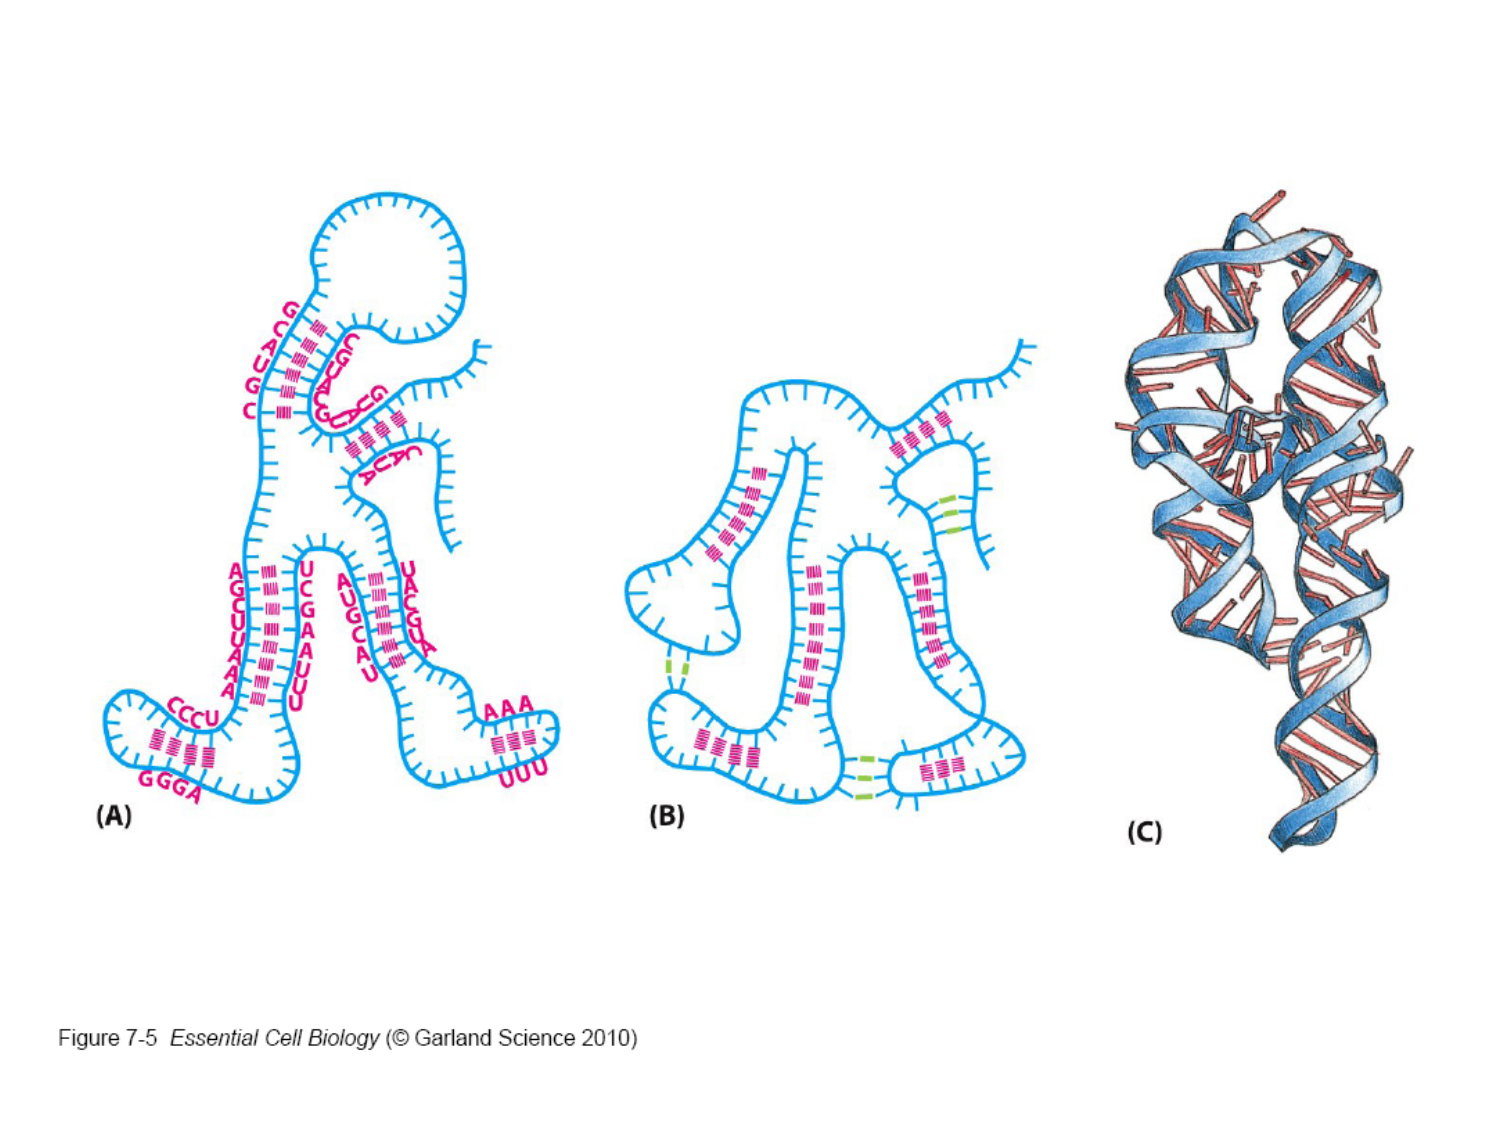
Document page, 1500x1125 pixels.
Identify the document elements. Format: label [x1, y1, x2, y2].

picture [41, 101, 1449, 1057]
